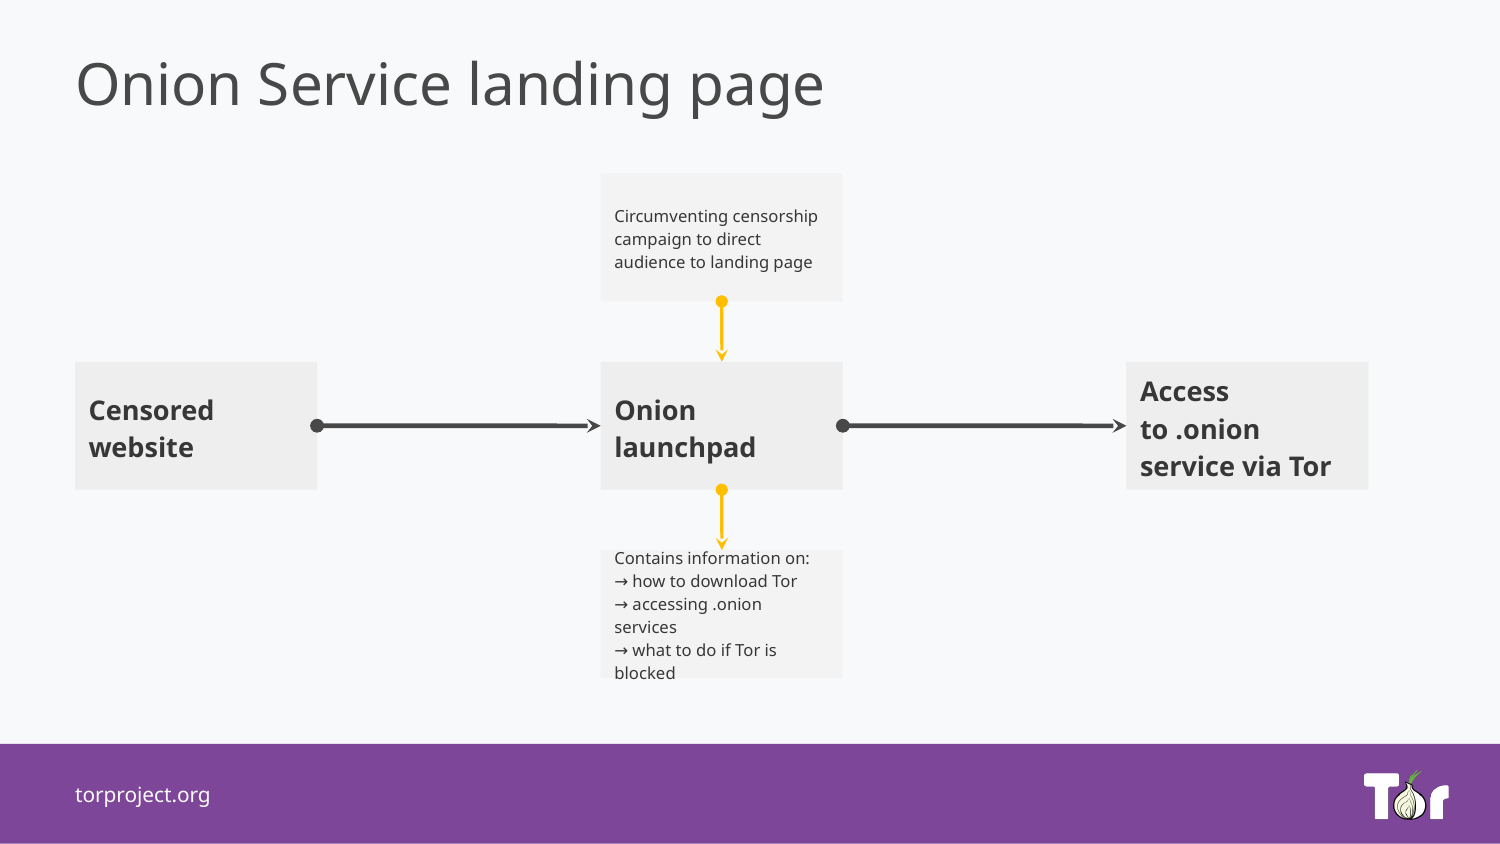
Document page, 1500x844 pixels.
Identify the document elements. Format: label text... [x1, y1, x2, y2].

text_box Contains information on: → how to download Tor → accessing .onion services → what to do if Tor is blocked [600, 550, 843, 679]
text_box Censored website [75, 361, 318, 490]
picture [1364, 768, 1449, 820]
text_box Access to .onion service via Tor [1126, 361, 1369, 490]
text_box Onion launchpad [600, 361, 843, 490]
title Onion Service landing page [75, 46, 1436, 141]
text_box Circumventing censorship campaign to direct audience to landing page [600, 173, 843, 302]
